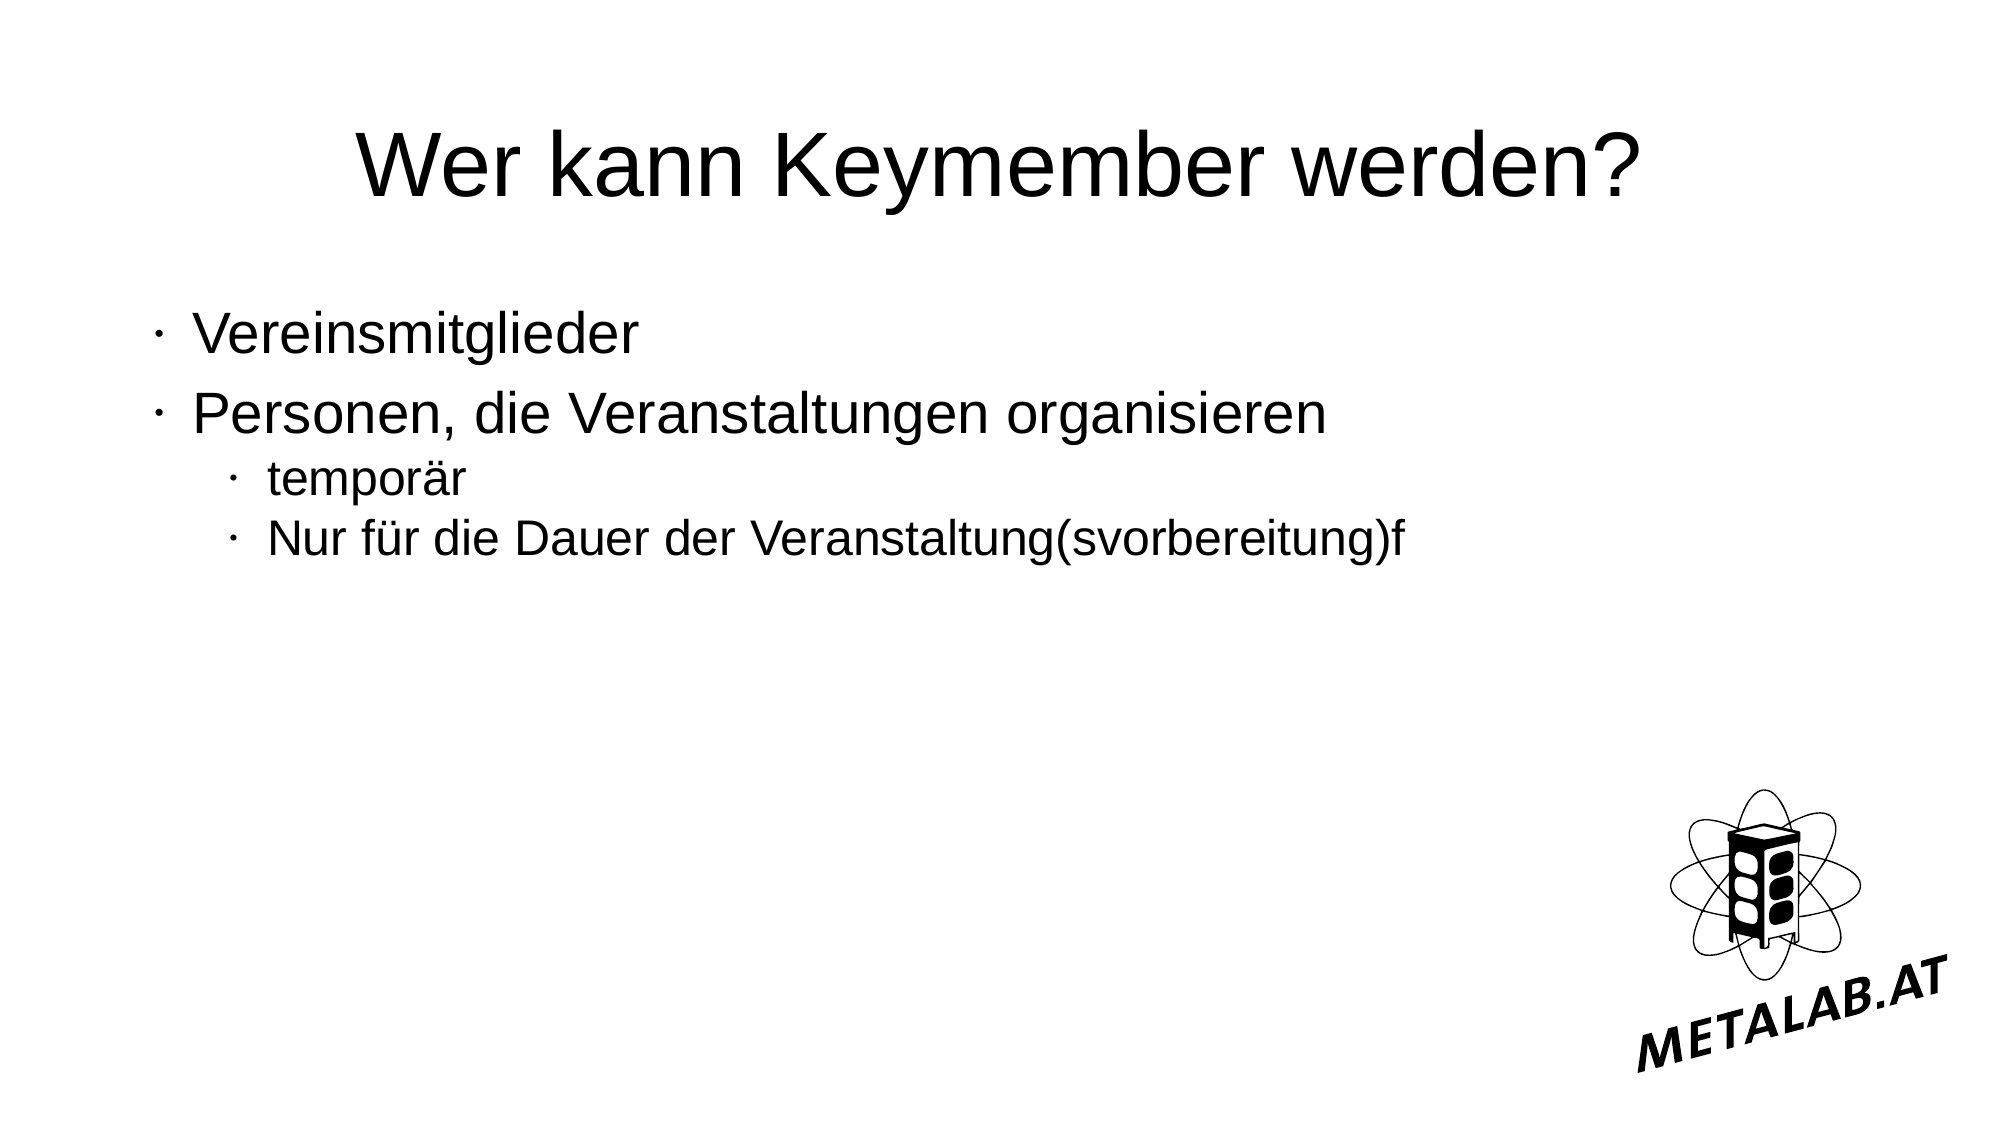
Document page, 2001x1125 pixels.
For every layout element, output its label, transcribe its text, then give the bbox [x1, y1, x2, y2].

title Wer kann Keymember werden? [137, 59, 1863, 278]
list Vereinsmitglieder Personen, die Veranstaltungen organisieren temporär Nur für die Dauer der Veranstaltung(svorbereitung)f [137, 299, 1863, 1014]
